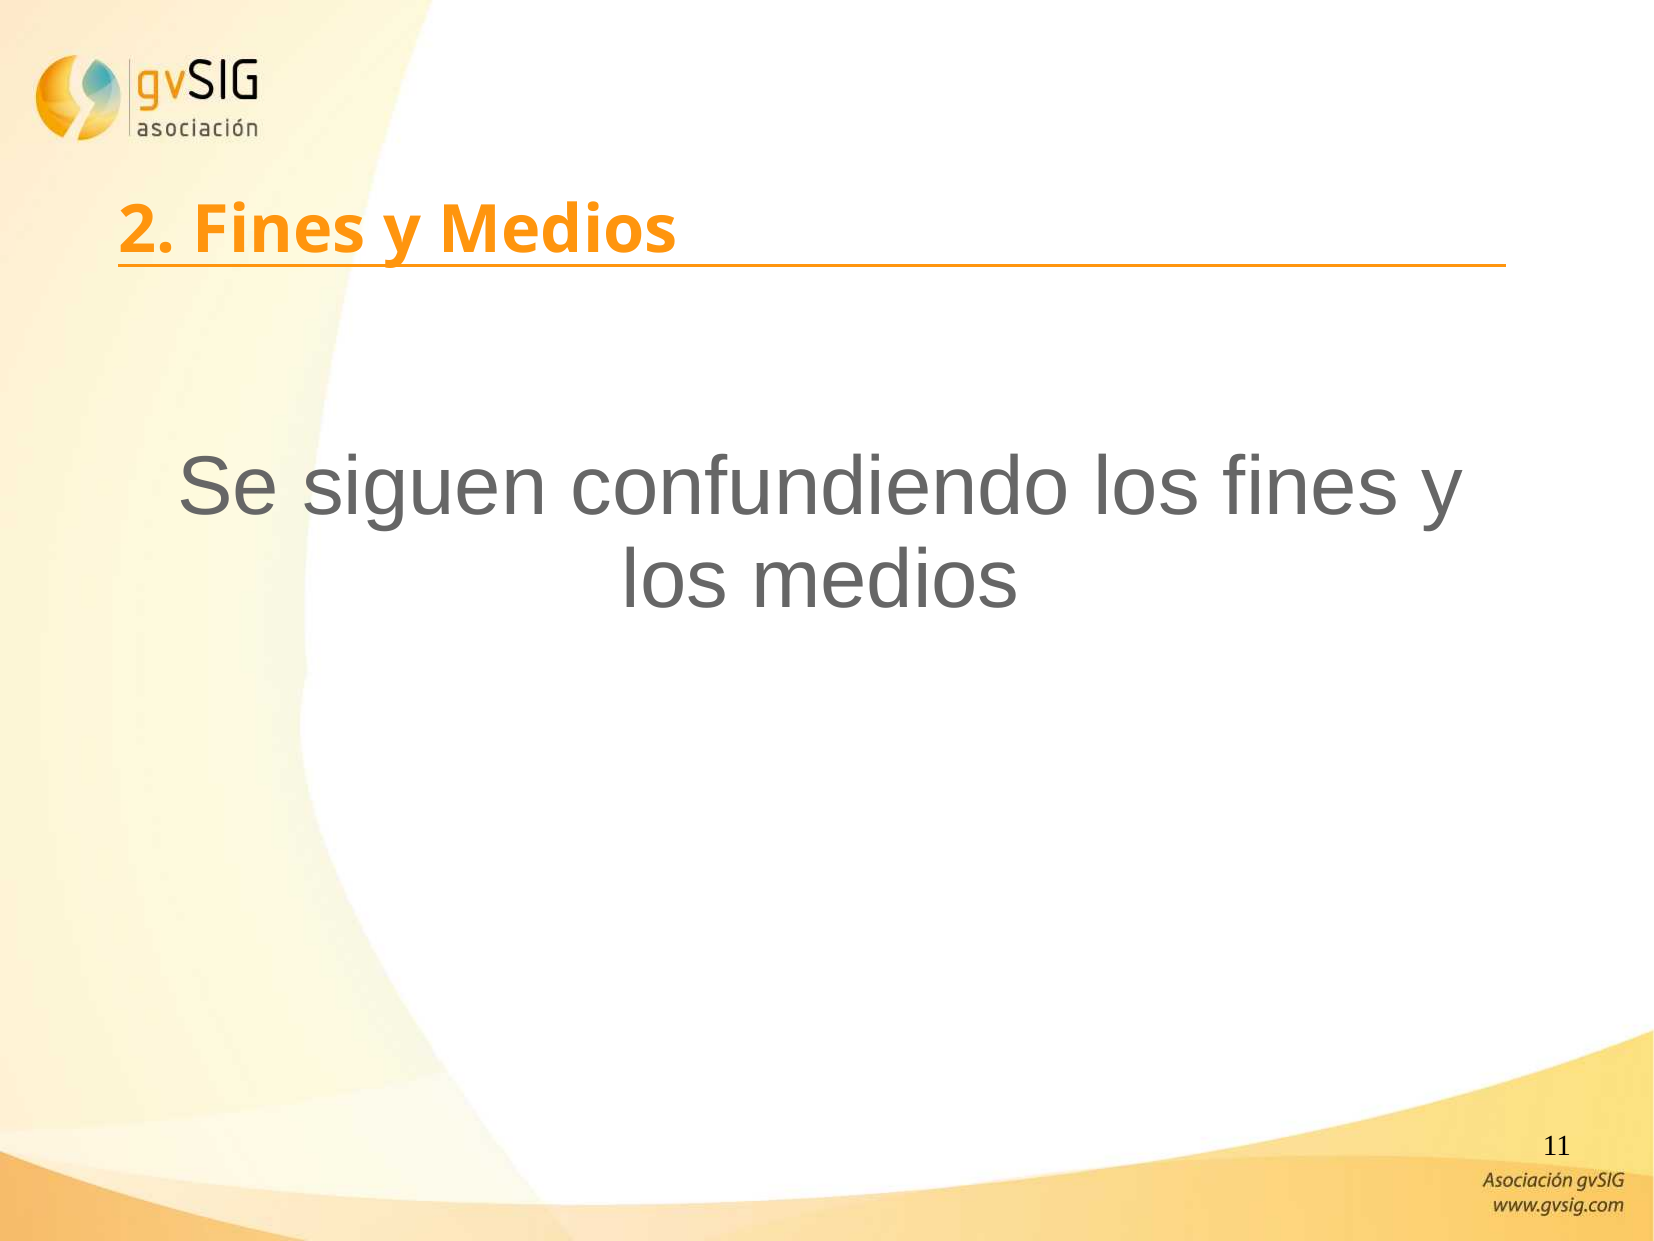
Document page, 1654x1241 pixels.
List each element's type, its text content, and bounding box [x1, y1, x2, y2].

title 2. Fines y Medios [118, 177, 1607, 276]
text_box Se siguen confundiendo los fines y los medios [112, 432, 1530, 773]
picture [0, 0, 1654, 1241]
